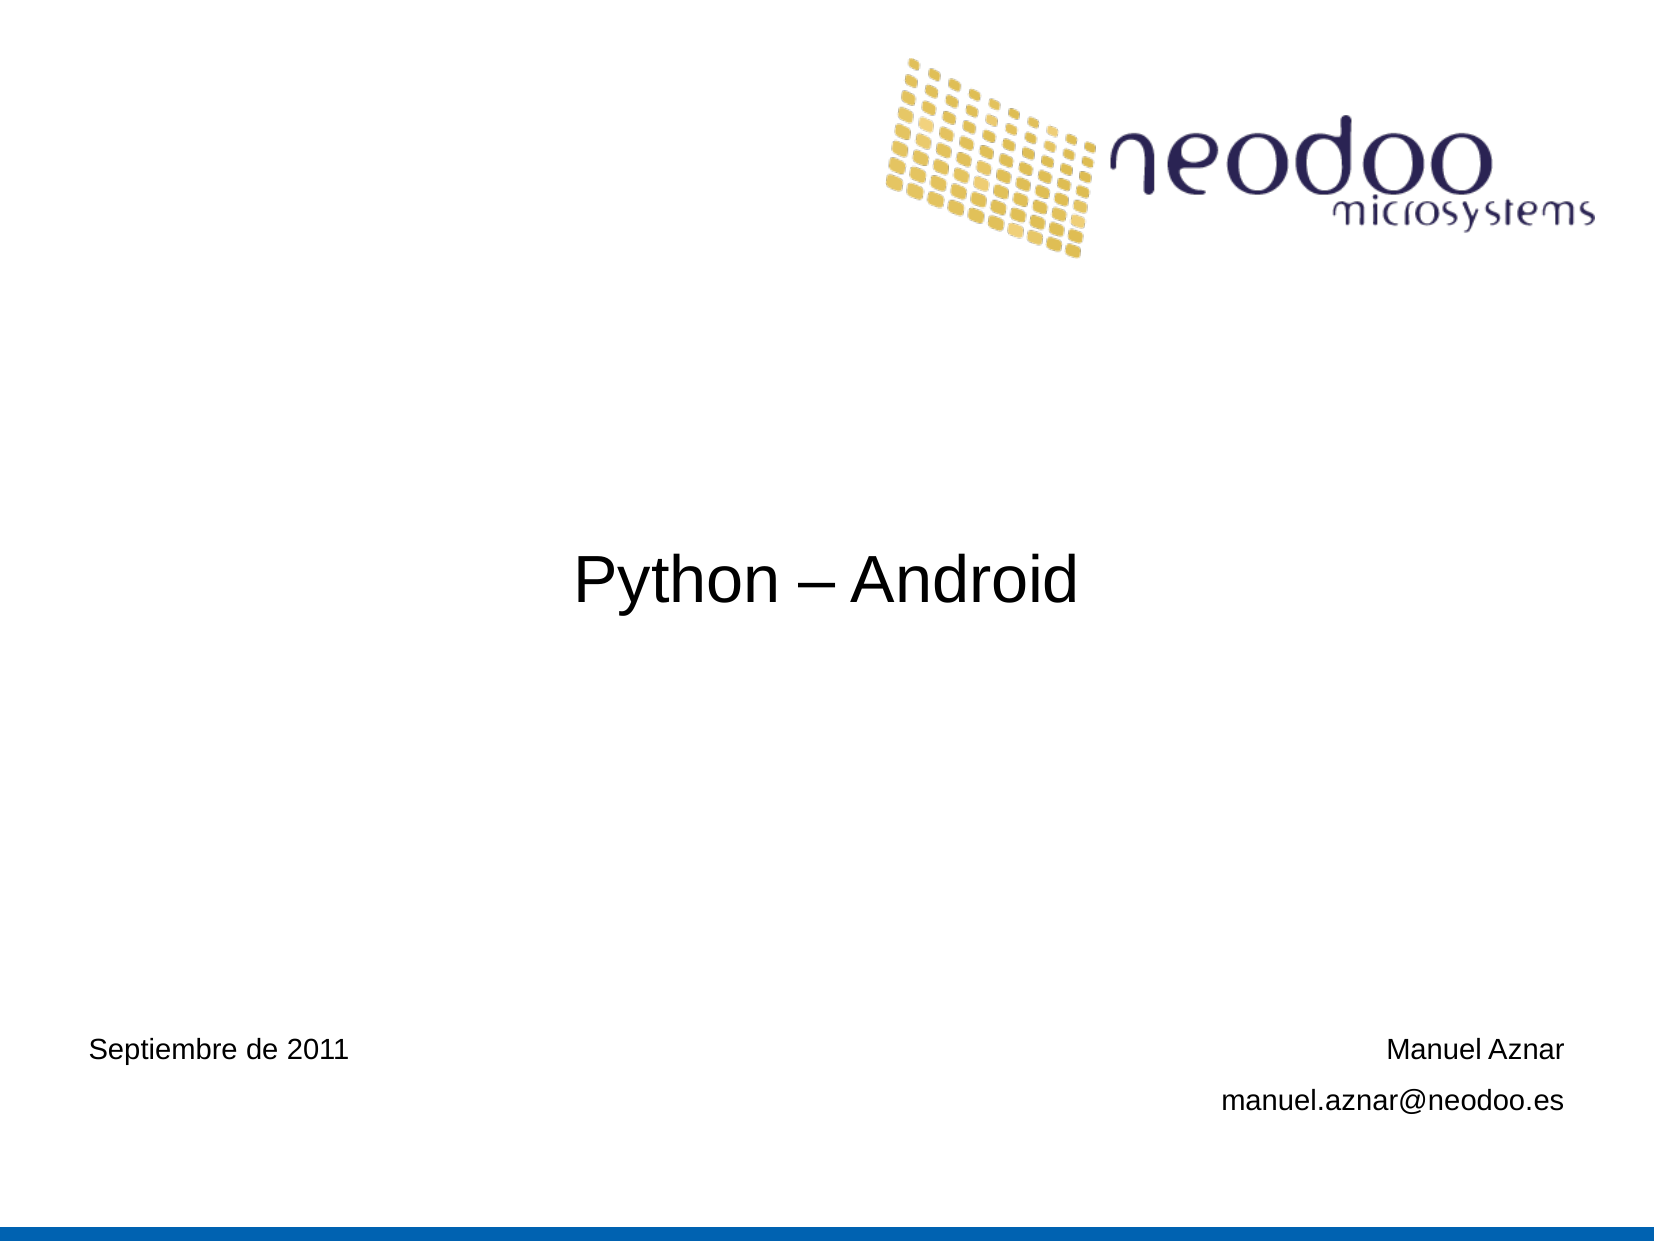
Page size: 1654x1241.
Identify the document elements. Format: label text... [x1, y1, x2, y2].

picture [885, 58, 1595, 259]
list Septiembre de 2011 [88, 1033, 798, 1182]
list Manuel Aznar manuel.aznar@neodoo.es [798, 1033, 1565, 1182]
subtitle Python – Android [82, 49, 1571, 1109]
